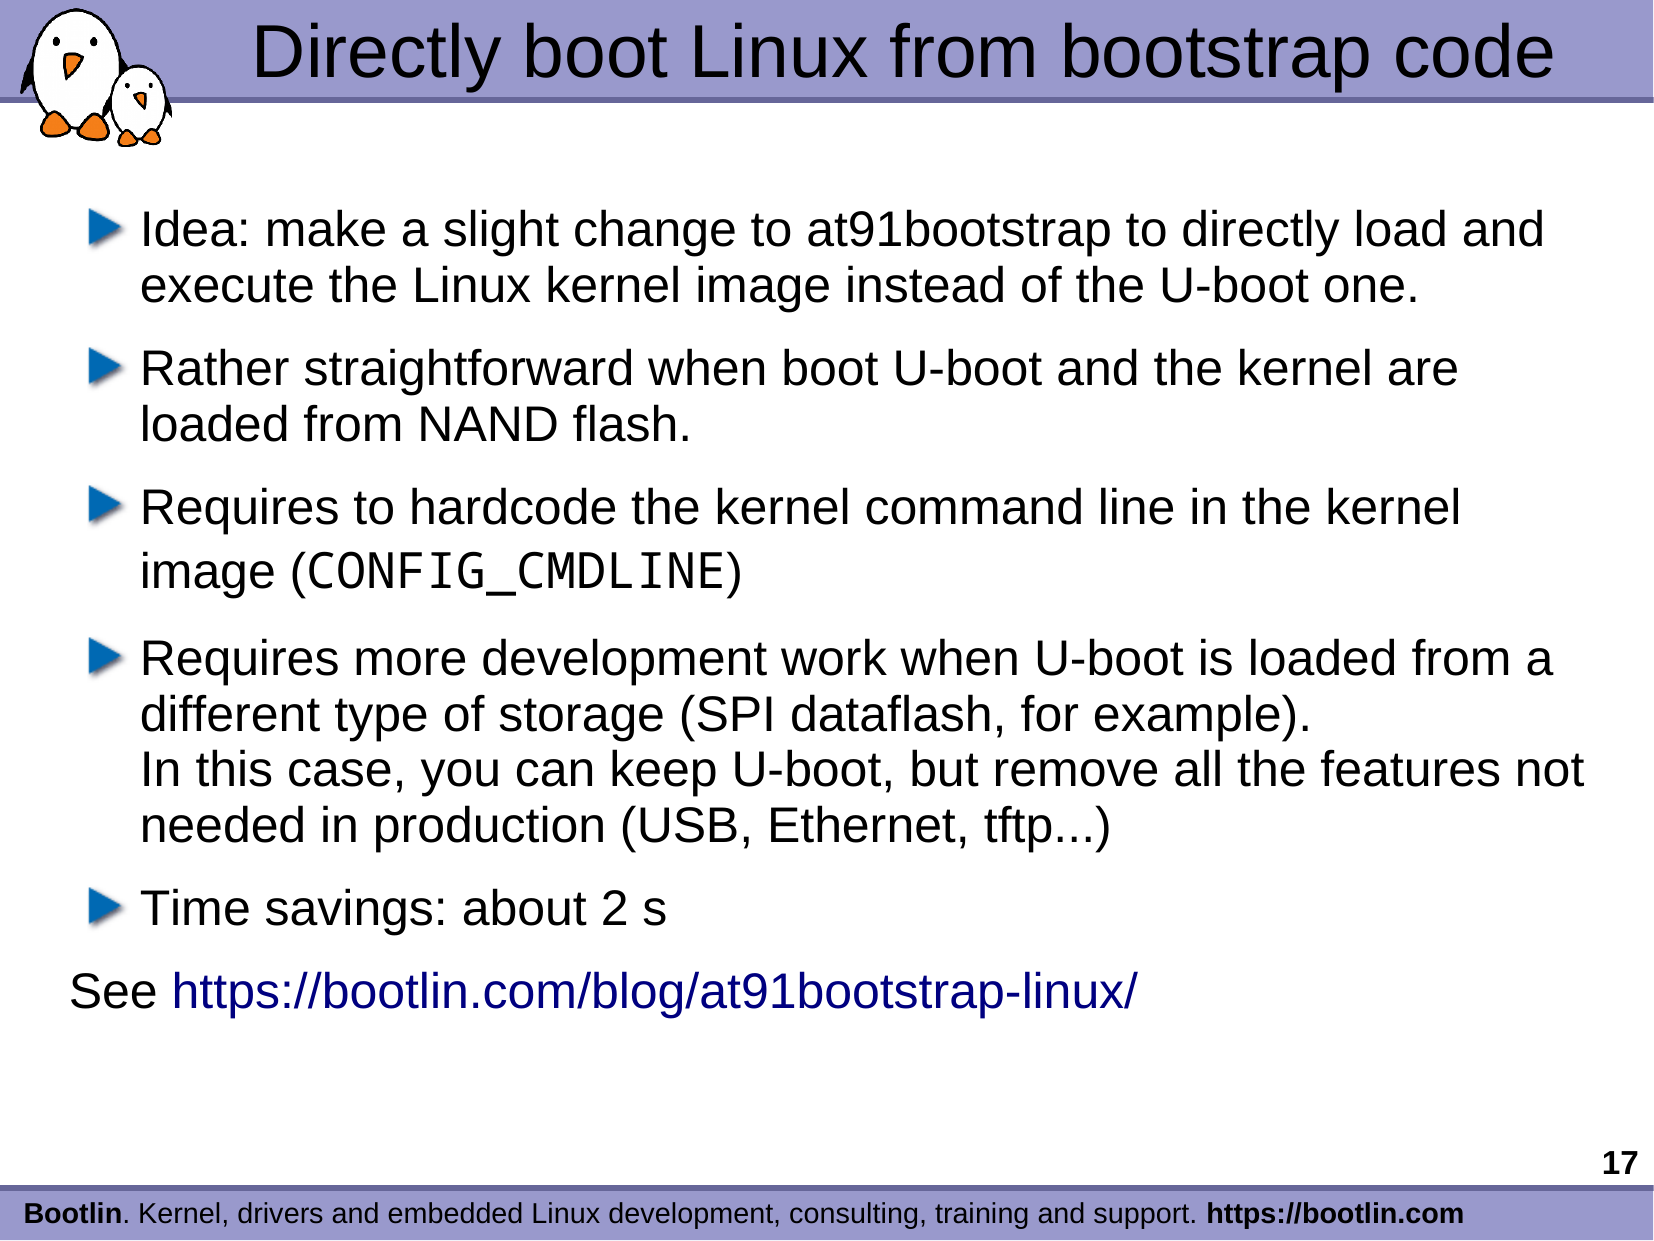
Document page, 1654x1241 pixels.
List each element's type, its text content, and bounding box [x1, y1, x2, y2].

list Idea: make a slight change to at91bootstrap to directly load and execute the Linux kernel image instead of the U-boot one. Rather straightforward when boot U-boot and the kernel are loaded from NAND flash. Requires to hardcode the kernel command line in the kernel image (CONFIG_CMDLINE) Requires more development work when U-boot is loaded from a different type of storage (SPI dataflash, for example). In this case, you can keep U-boot, but remove all the features not needed in production (USB, Ethernet, tftp...) Time savings: about 2 s See https://bootlin.com/blog/at91bootstrap-linux/ [68, 201, 1592, 1118]
picture [20, 8, 172, 147]
title Directly boot Linux from bootstrap code [178, 5, 1631, 97]
